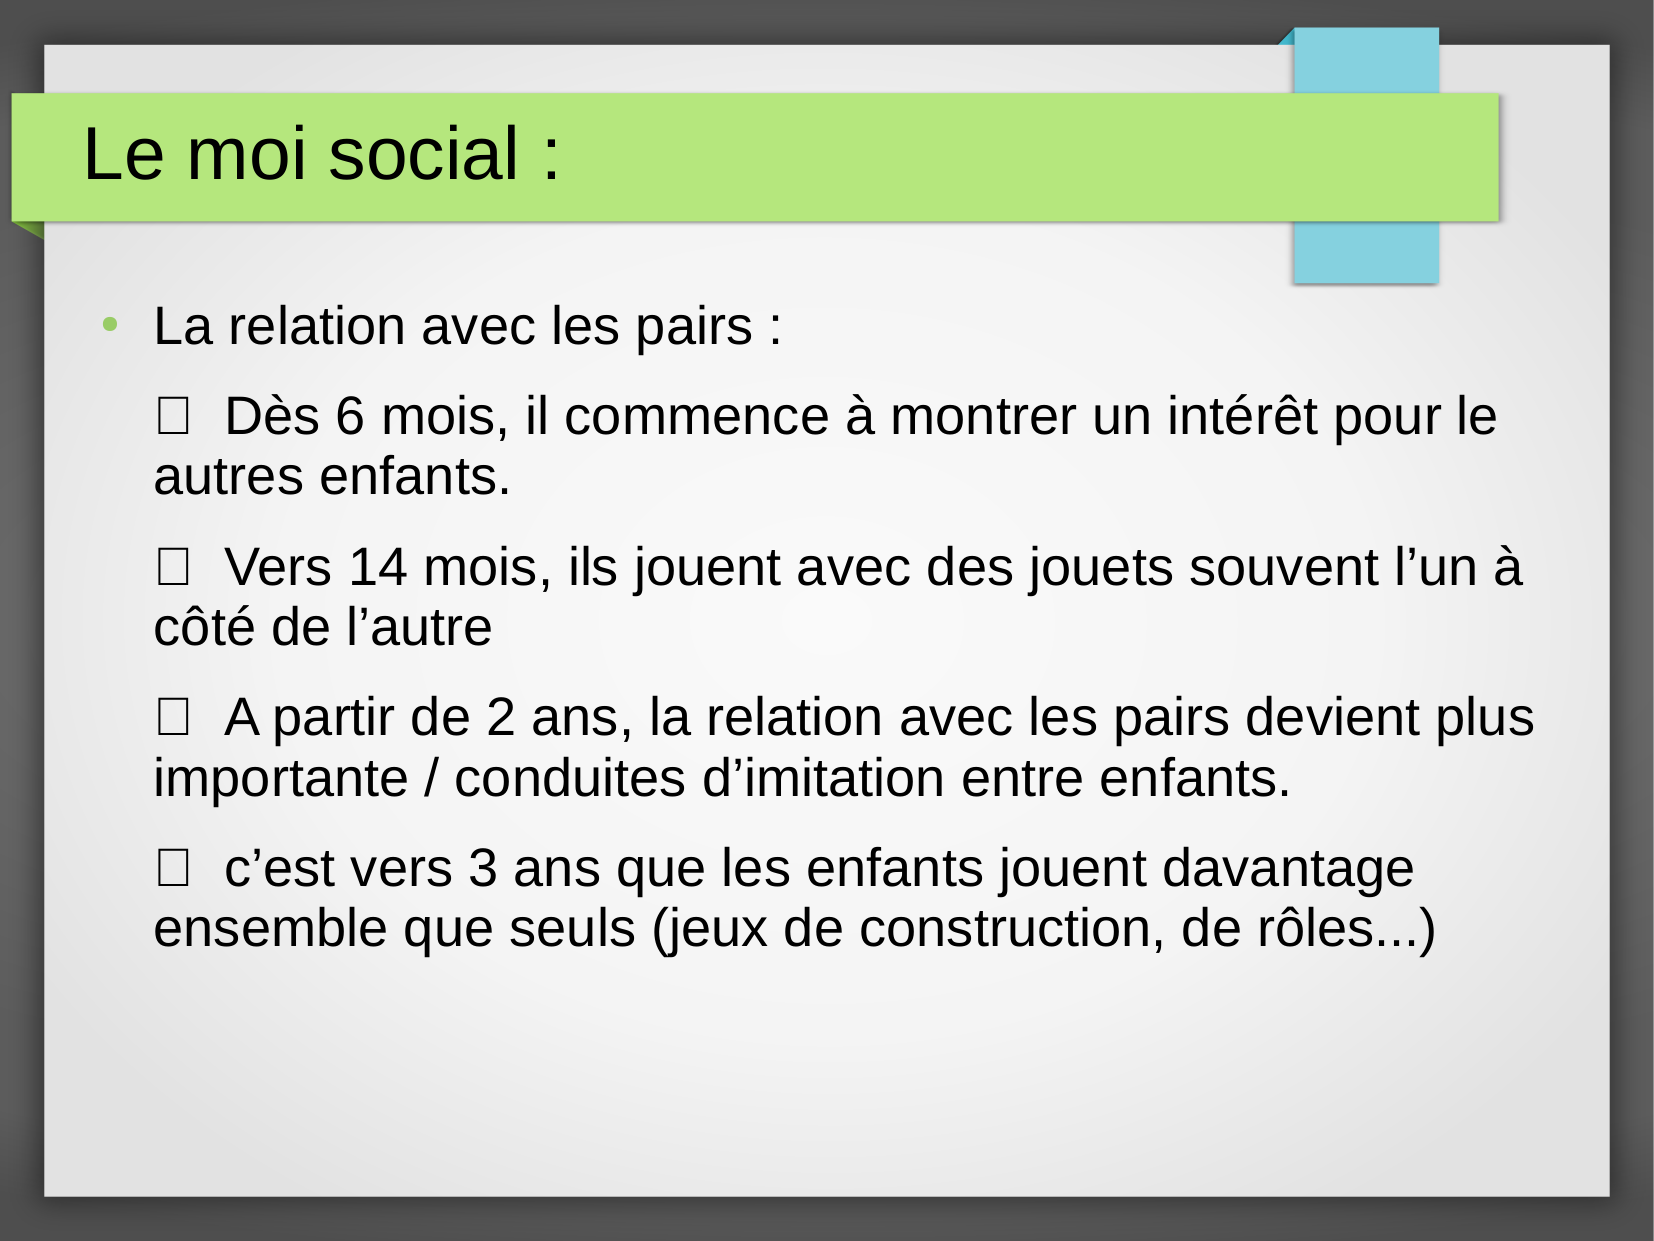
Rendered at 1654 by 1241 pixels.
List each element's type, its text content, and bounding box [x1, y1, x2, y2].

title Le moi social : [82, 94, 1264, 213]
picture [0, 0, 1654, 1241]
list La relation avec les pairs :  Dès 6 mois, il commence à montrer un intérêt pour le autres enfants.  Vers 14 mois, ils jouent avec des jouets souvent l’un à côté de l’autre  A partir de 2 ans, la relation avec les pairs devient plus importante / conduites d’imitation entre enfants.  c’est vers 3 ans que les enfants jouent davantage ensemble que seuls (jeux de construction, de rôles...) [82, 295, 1571, 1015]
